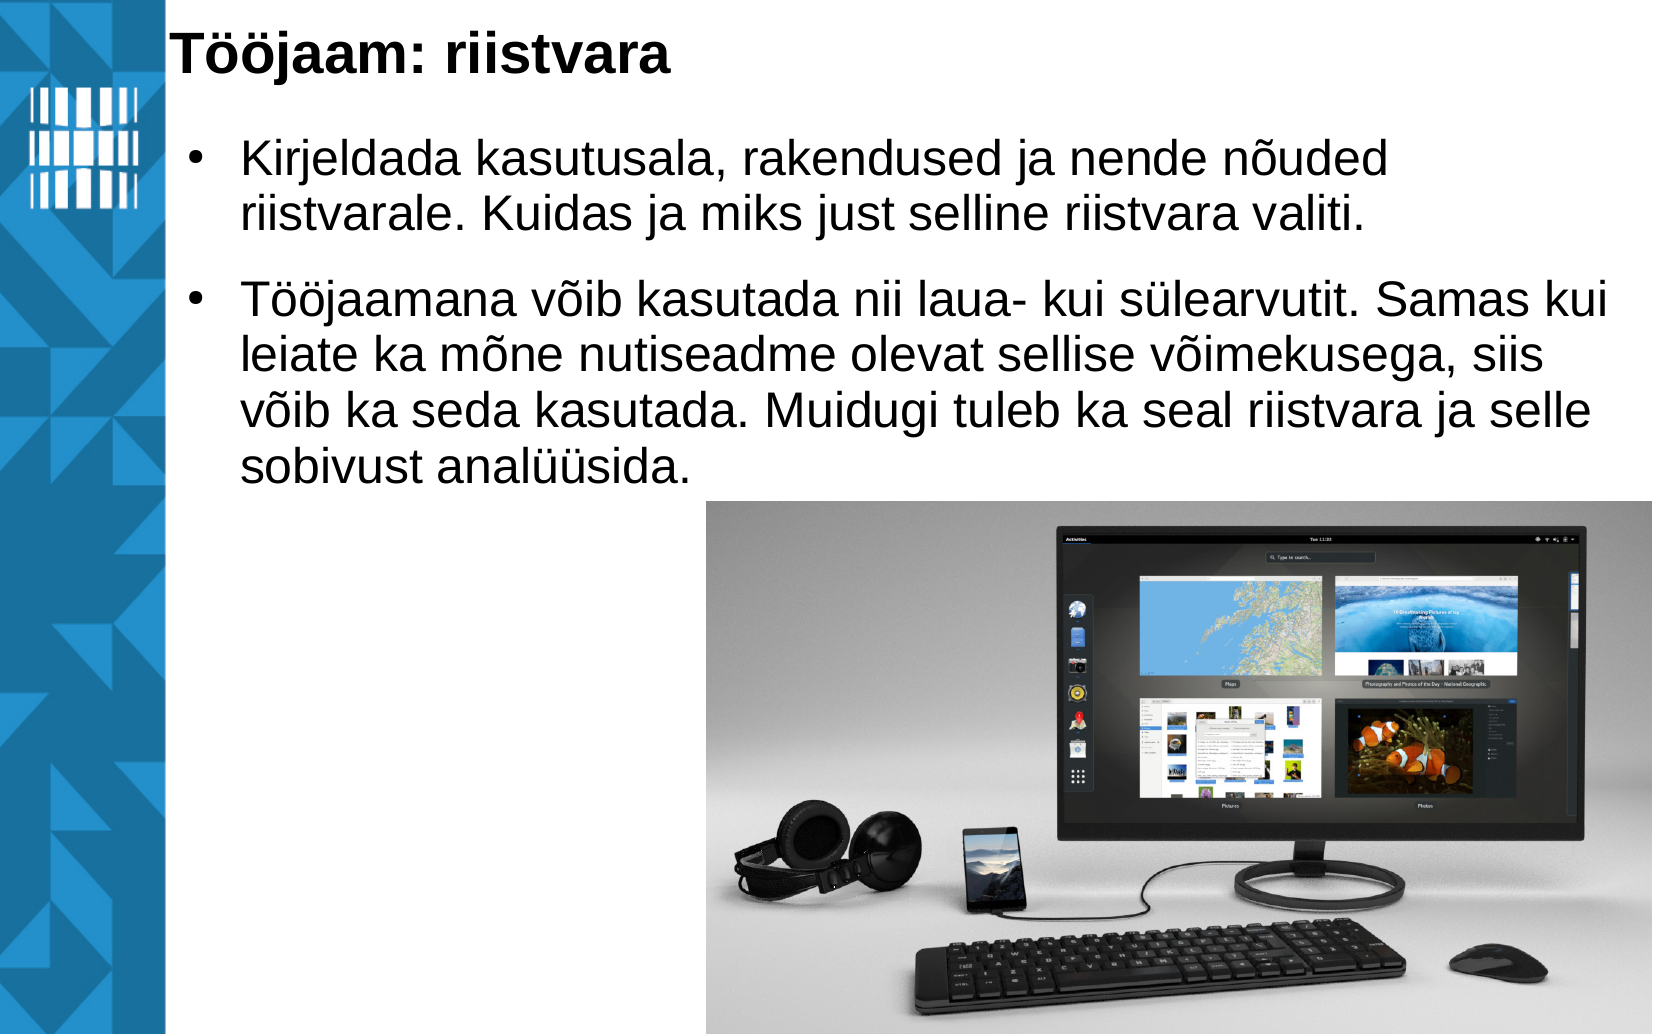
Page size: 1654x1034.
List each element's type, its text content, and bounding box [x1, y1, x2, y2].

title Tööjaam: riistvara [169, 11, 1571, 95]
picture [706, 501, 1652, 1034]
list Kirjeldada kasutusala, rakendused ja nende nõuded riistvarale. Kuidas ja miks just selline riistvara valiti. Tööjaamana võib kasutada nii laua- kui sülearvutit. Samas kui leiate ka mõne nutiseadme olevat sellise võimekusega, siis võib ka seda kasutada. Muidugi tuleb ka seal riistvara ja selle sobivust analüüsida. [169, 129, 1630, 502]
